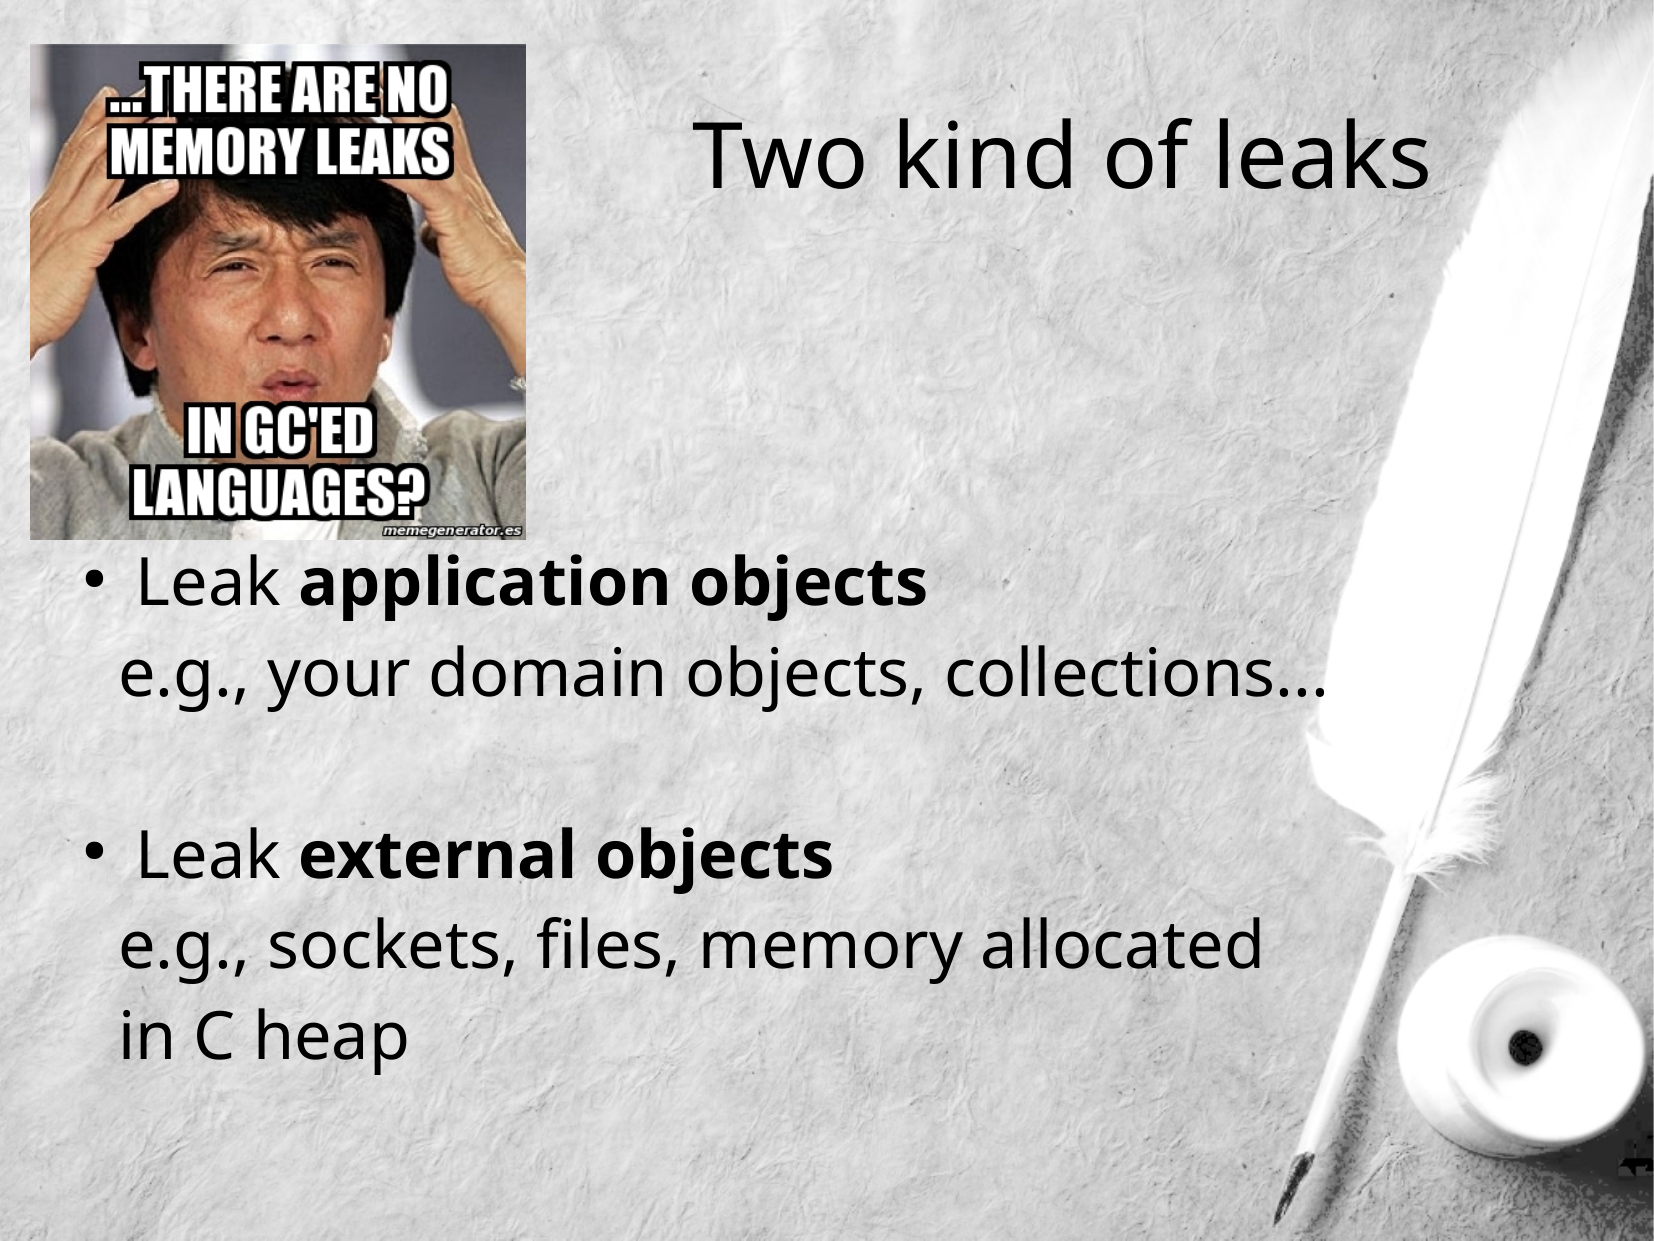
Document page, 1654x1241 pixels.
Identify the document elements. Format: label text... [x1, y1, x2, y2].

picture [0, 0, 1654, 1241]
title Two kind of leaks [555, 49, 1571, 257]
subtitle Leak application objects e.g., your domain objects, collections... Leak external objects e.g., sockets, files, memory allocated in C heap [82, 360, 1571, 1080]
